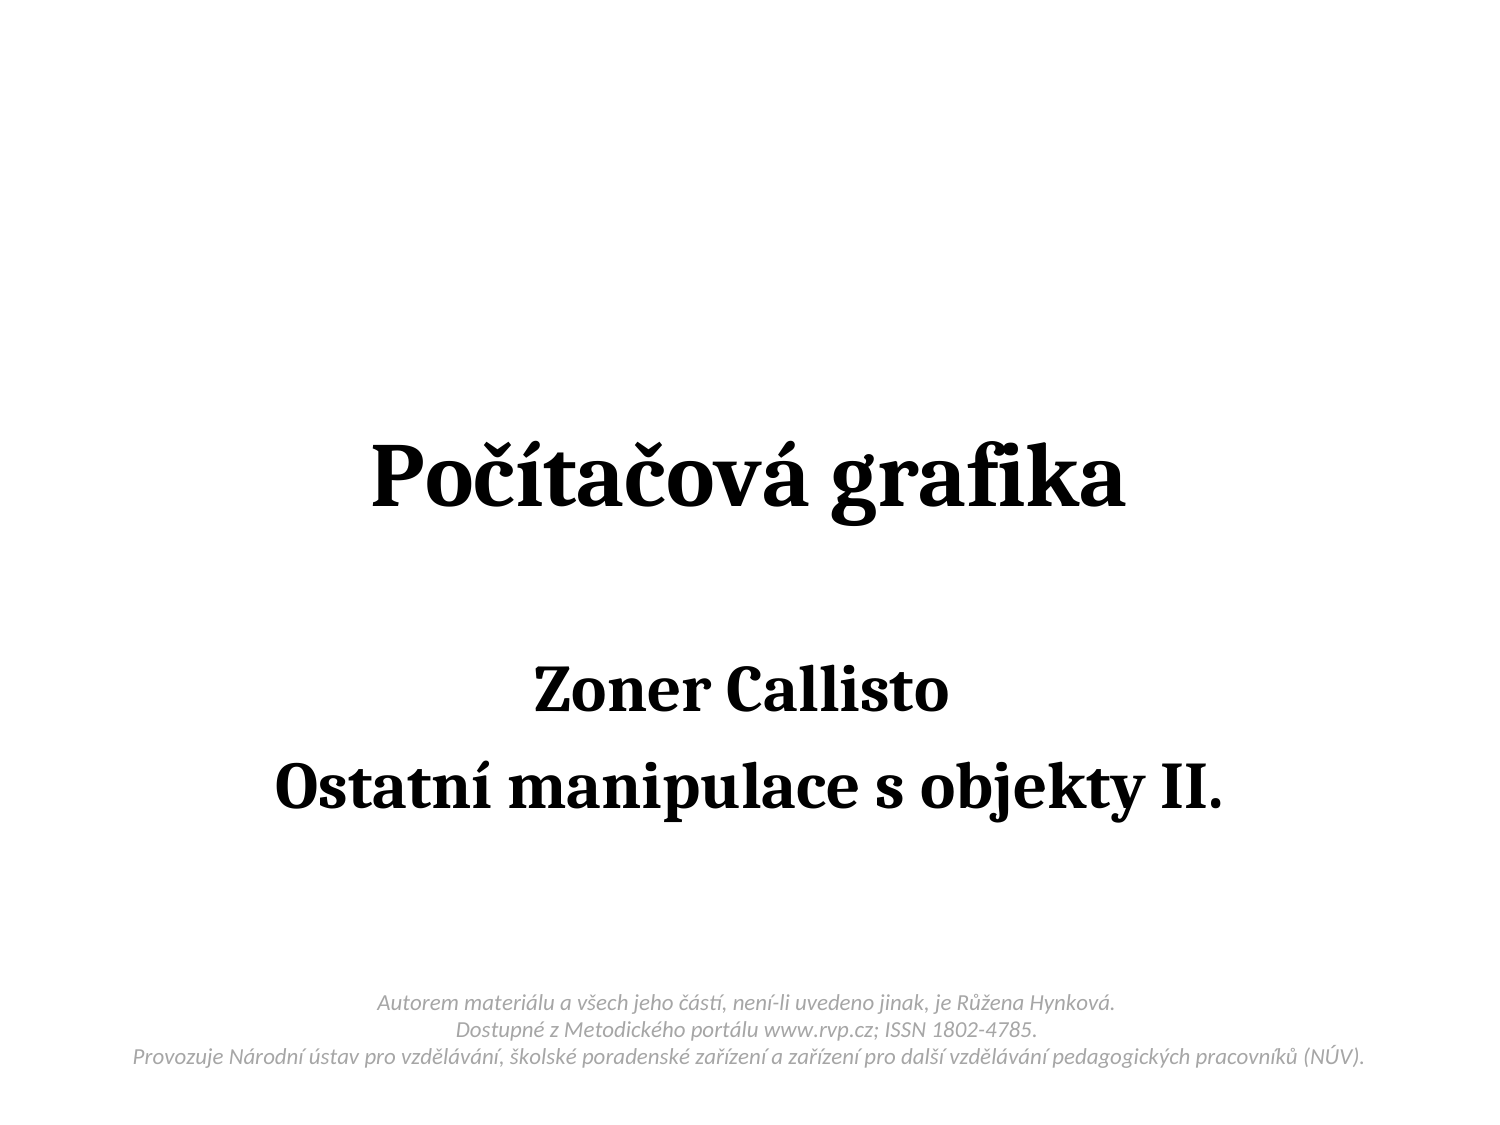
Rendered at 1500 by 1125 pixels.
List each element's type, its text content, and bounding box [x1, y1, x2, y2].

text_box Autorem materiálu a všech jeho částí, není-li uvedeno jinak, je Růžena Hynková. Dostupné z Metodického portálu www.rvp.cz; ISSN 1802-4785. Provozuje Národní ústav pro vzdělávání, školské poradenské zařízení a zařízení pro další vzdělávání pedagogických pracovníků (NÚV). [0, 979, 1500, 1105]
text_box Zoner Callisto Ostatní manipulace s objekty II. [225, 637, 1276, 926]
title Počítačová grafika [112, 349, 1388, 591]
